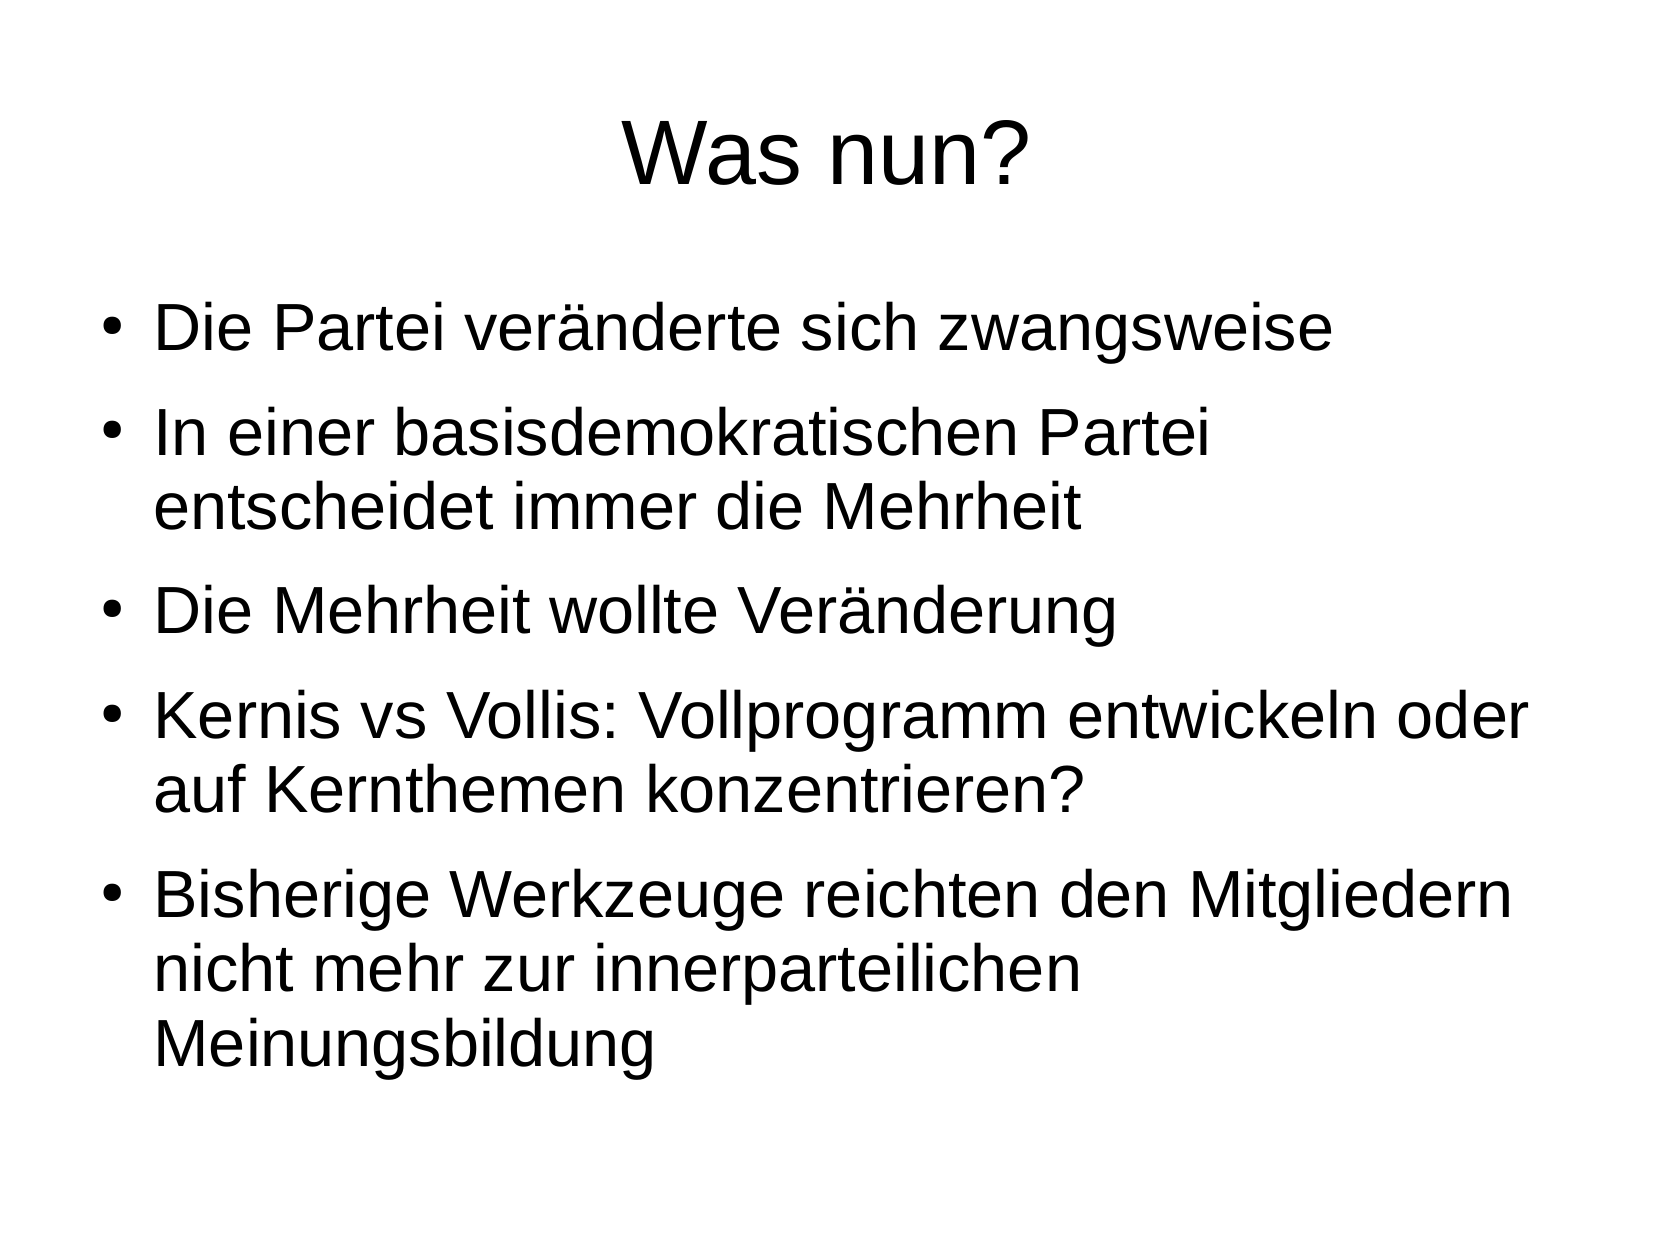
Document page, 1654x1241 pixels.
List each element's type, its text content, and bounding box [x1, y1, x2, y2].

title Was nun? [82, 49, 1571, 257]
list Die Partei veränderte sich zwangsweise In einer basisdemokratischen Partei entscheidet immer die Mehrheit Die Mehrheit wollte Veränderung Kernis vs Vollis: Vollprogramm entwickeln oder auf Kernthemen konzentrieren? Bisherige Werkzeuge reichten den Mitgliedern nicht mehr zur innerparteilichen Meinungsbildung [82, 290, 1571, 1109]
